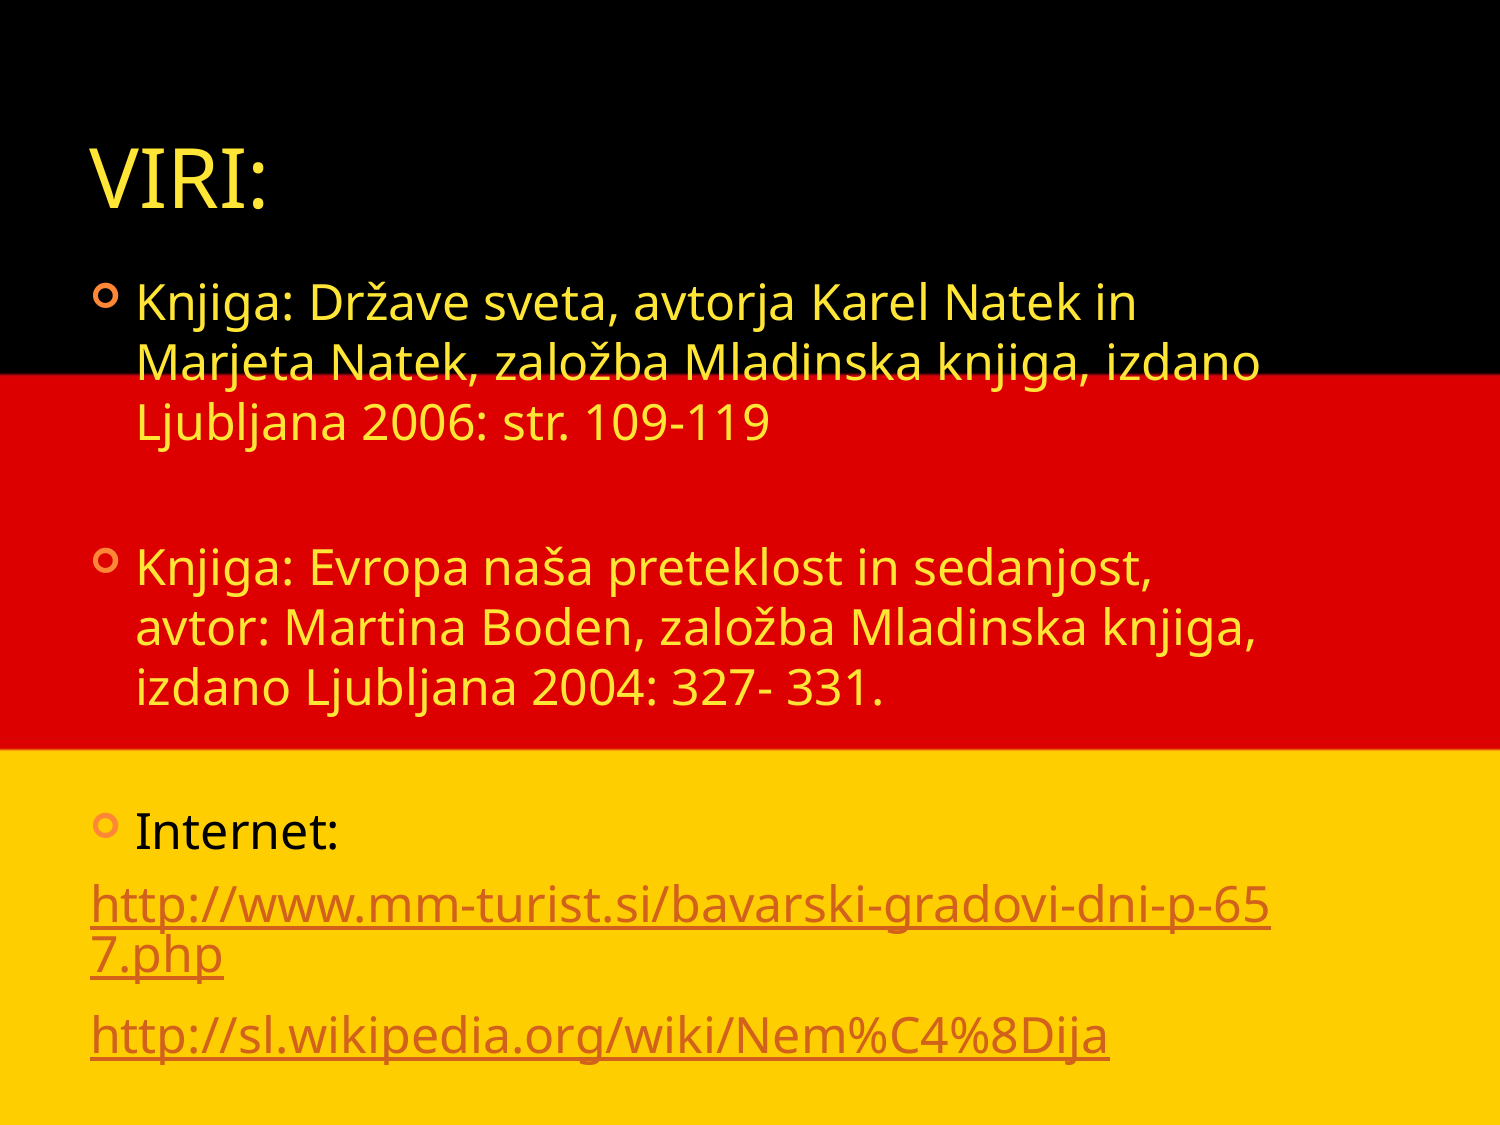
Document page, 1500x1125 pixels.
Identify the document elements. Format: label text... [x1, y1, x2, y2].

title VIRI: [75, 45, 1300, 233]
list Knjiga: Države sveta, avtorja Karel Natek in Marjeta Natek, založba Mladinska knjiga, izdano Ljubljana 2006: str. 109-119 Knjiga: Evropa naša preteklost in sedanjost, avtor: Martina Boden, založba Mladinska knjiga, izdano Ljubljana 2004: 327- 331. Internet: http://www.mm-turist.si/bavarski-gradovi-dni-p-657.php http://sl.wikipedia.org/wiki/Nem%C4%8Dija [75, 262, 1300, 1062]
picture [0, 0, 1500, 1125]
